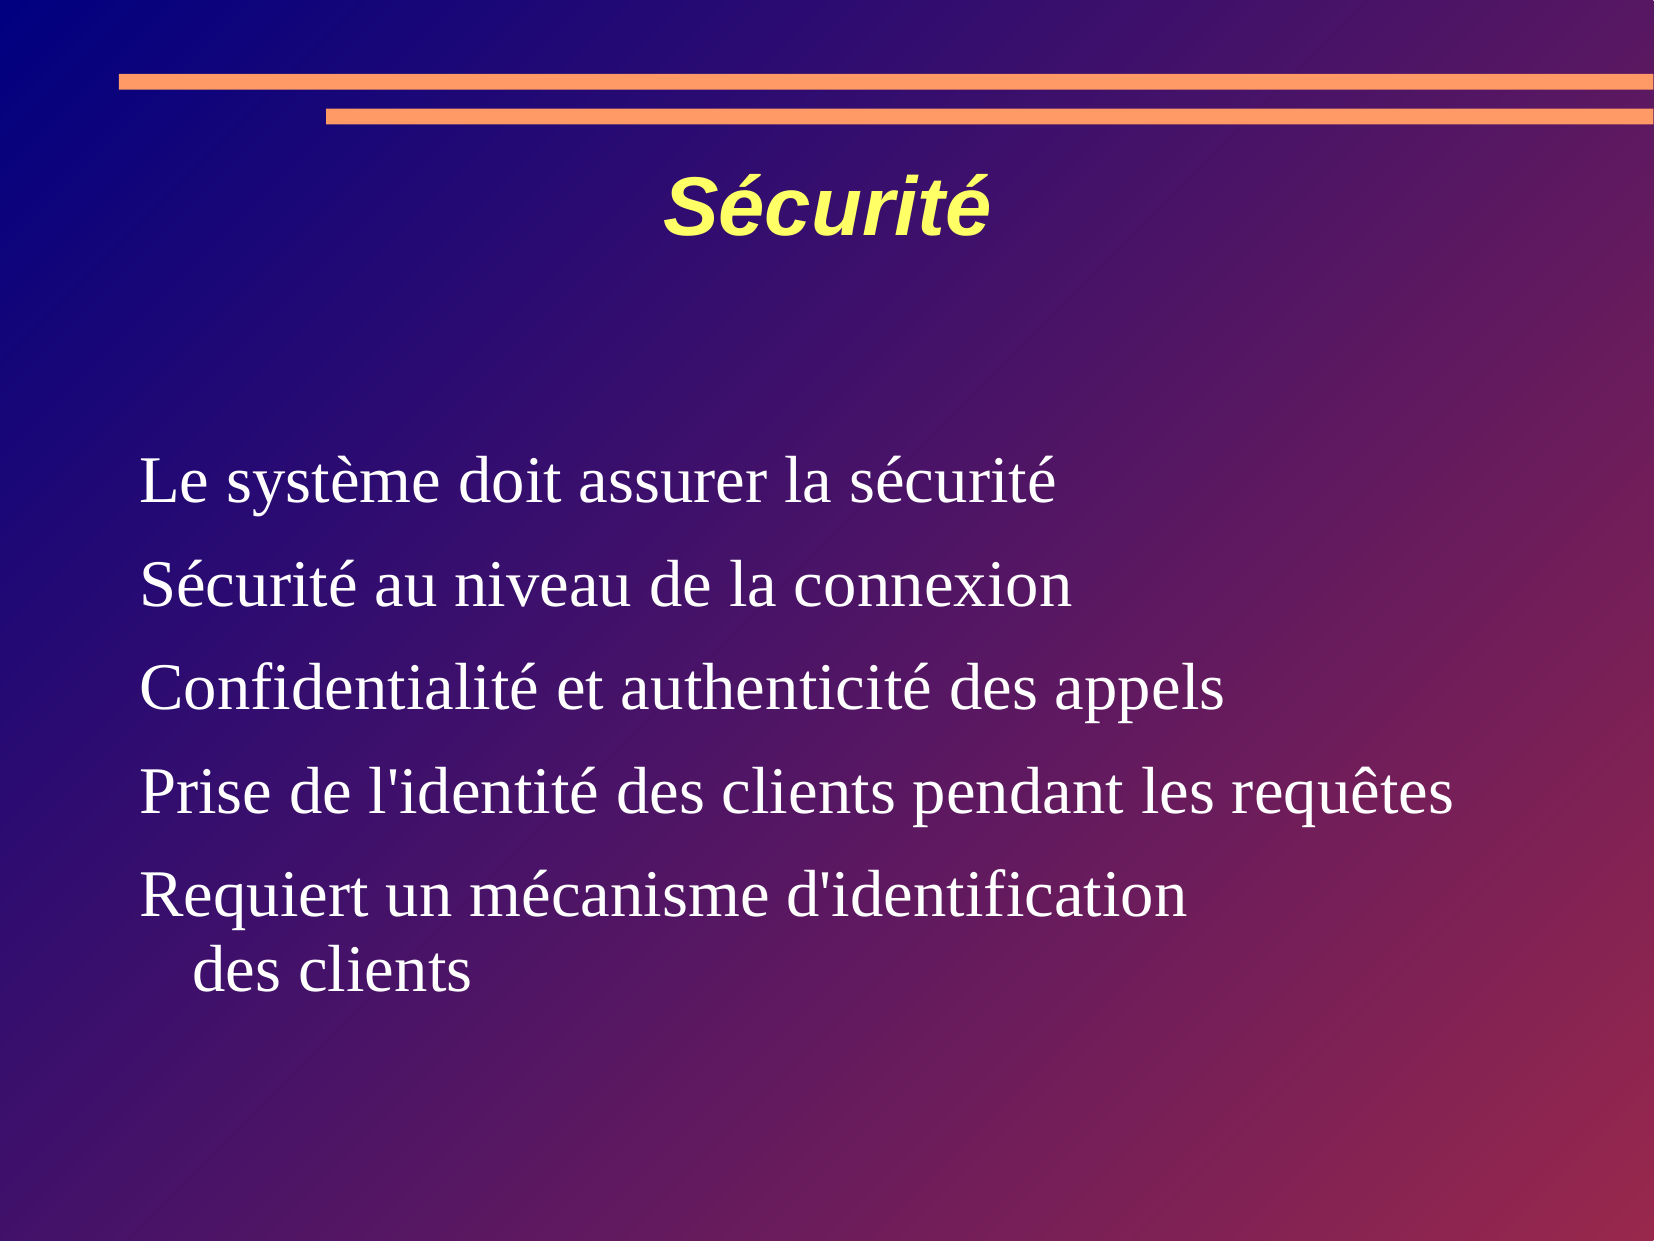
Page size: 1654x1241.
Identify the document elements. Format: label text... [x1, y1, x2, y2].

title Sécurité [121, 102, 1534, 311]
list Le système doit assurer la sécurité Sécurité au niveau de la connexion Confidentialité et authenticité des appels Prise de l'identité des clients pendant les requêtes Requiert un mécanisme d'identification des clients [121, 443, 1534, 1127]
